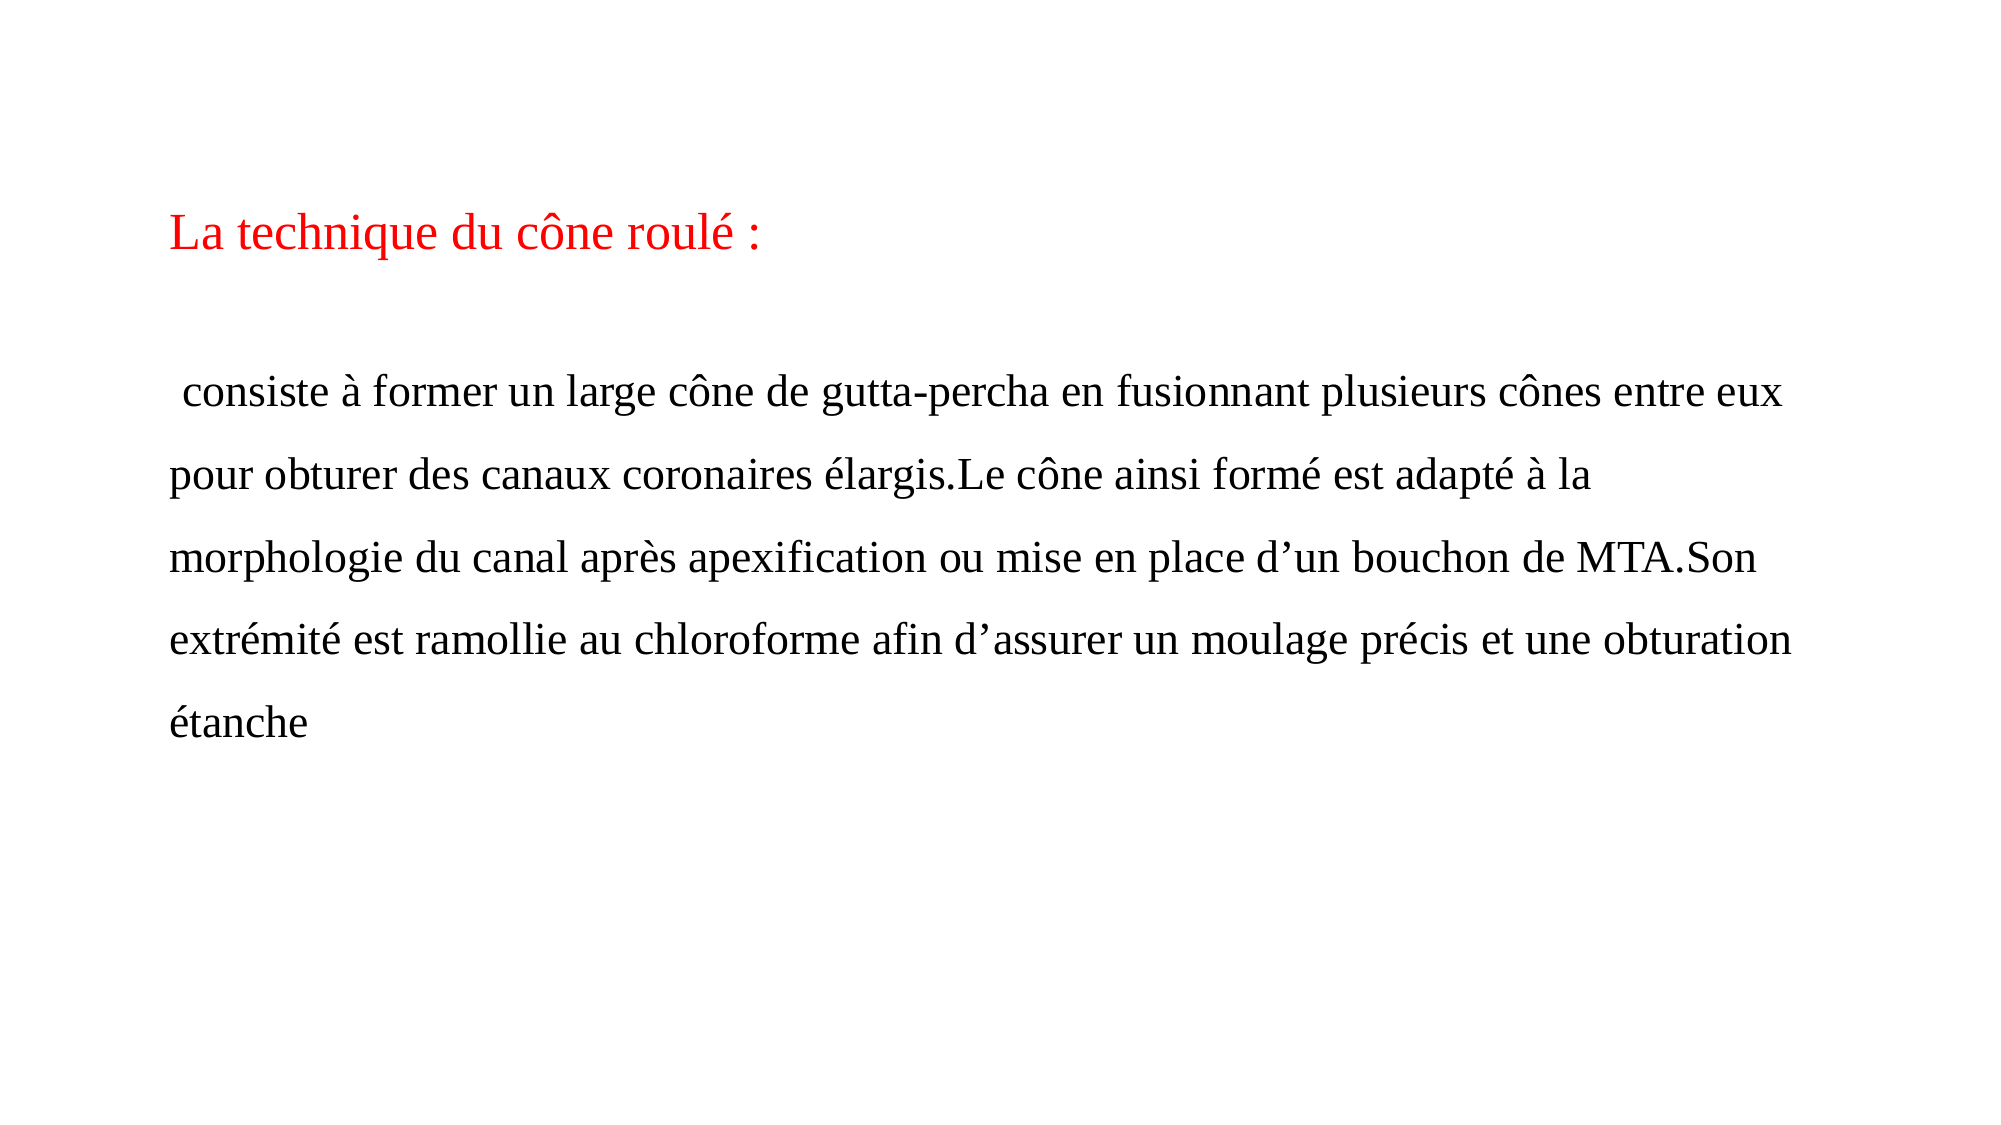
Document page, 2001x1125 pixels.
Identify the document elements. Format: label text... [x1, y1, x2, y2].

text_box La technique du cône roulé : consiste à former un large cône de gutta-percha en fusionnant plusieurs cônes entre eux pour obturer des canaux coronaires élargis.Le cône ainsi formé est adapté à la morphologie du canal après apexification ou mise en place d’un bouchon de MTA.Son extrémité est ramollie au chloroforme afin d’assurer un moulage précis et une obturation étanche [154, 190, 1829, 754]
